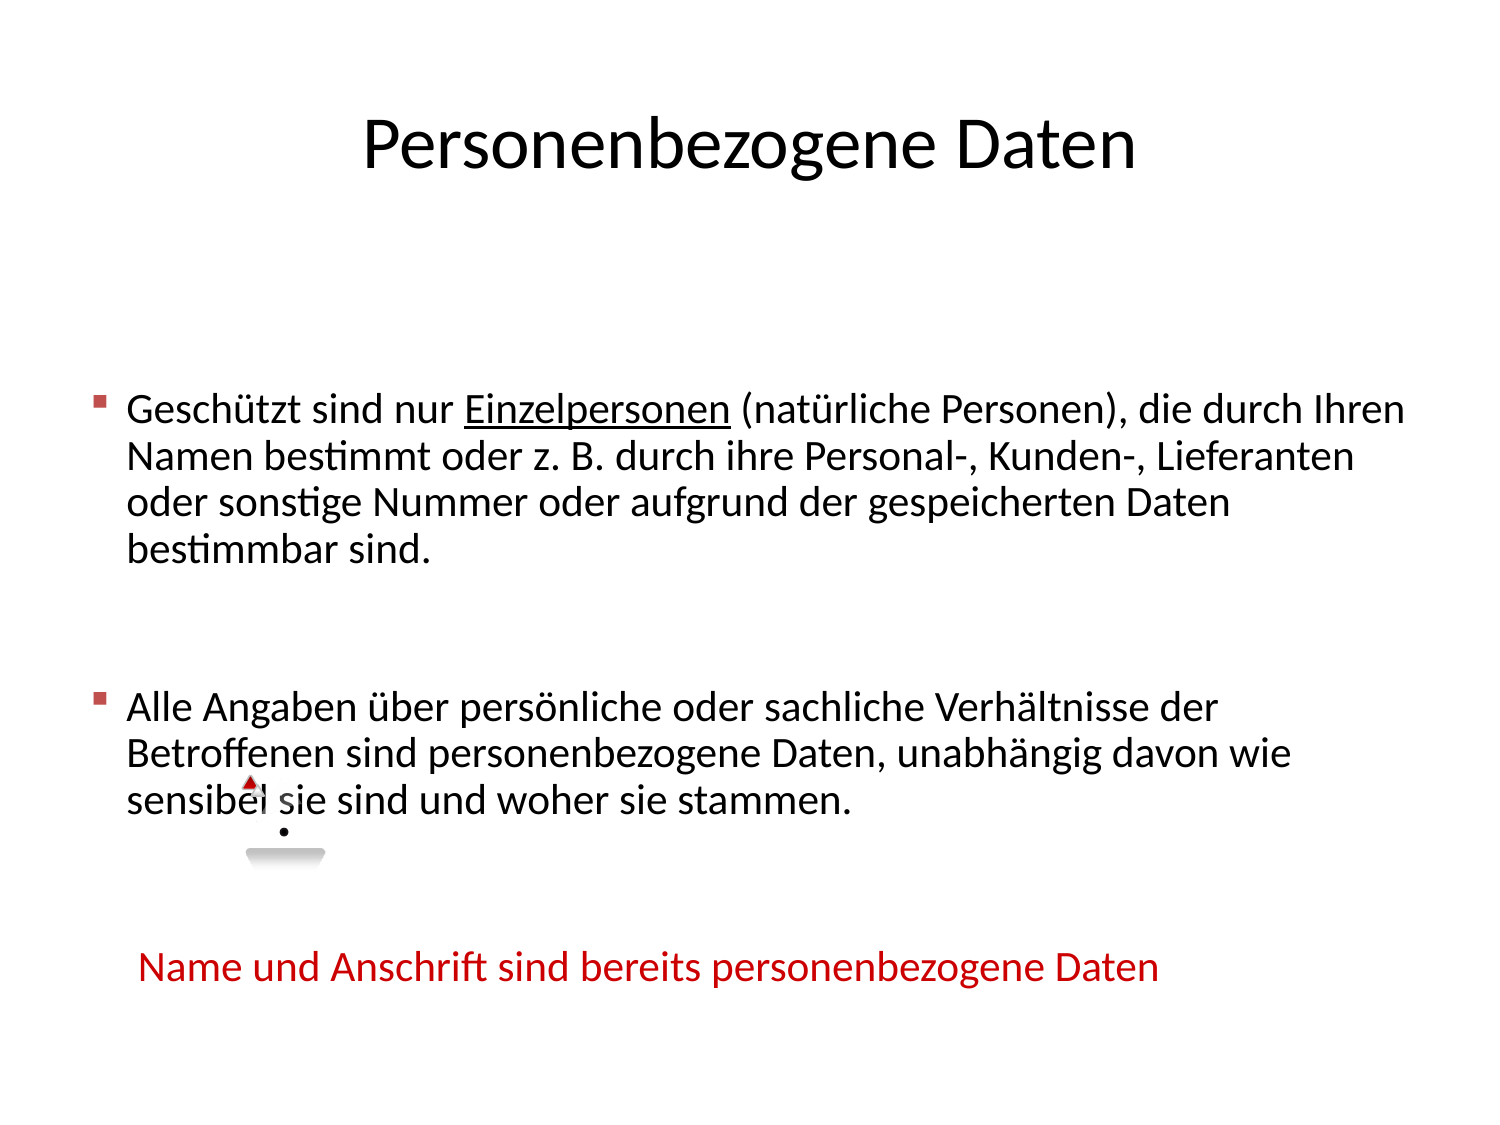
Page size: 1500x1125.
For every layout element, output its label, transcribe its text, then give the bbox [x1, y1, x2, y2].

picture [244, 848, 326, 871]
list Geschützt sind nur Einzelpersonen (natürliche Personen), die durch Ihren Namen bestimmt oder z. B. durch ihre Personal-, Kunden-, Lieferanten oder sonstige Nummer oder aufgrund der gespeicherten Daten bestimmbar sind. Alle Angaben über persönliche oder sachliche Verhältnisse der Betroffenen sind personenbezogene Daten, unabhängig davon wie sensibel sie sind und woher sie stammen. Name und Anschrift sind bereits personenbezogene Daten [75, 262, 1425, 1005]
title Personenbezogene Daten [75, 45, 1425, 233]
text_box [242, 775, 254, 797]
picture [254, 776, 302, 825]
text_box [280, 828, 288, 836]
